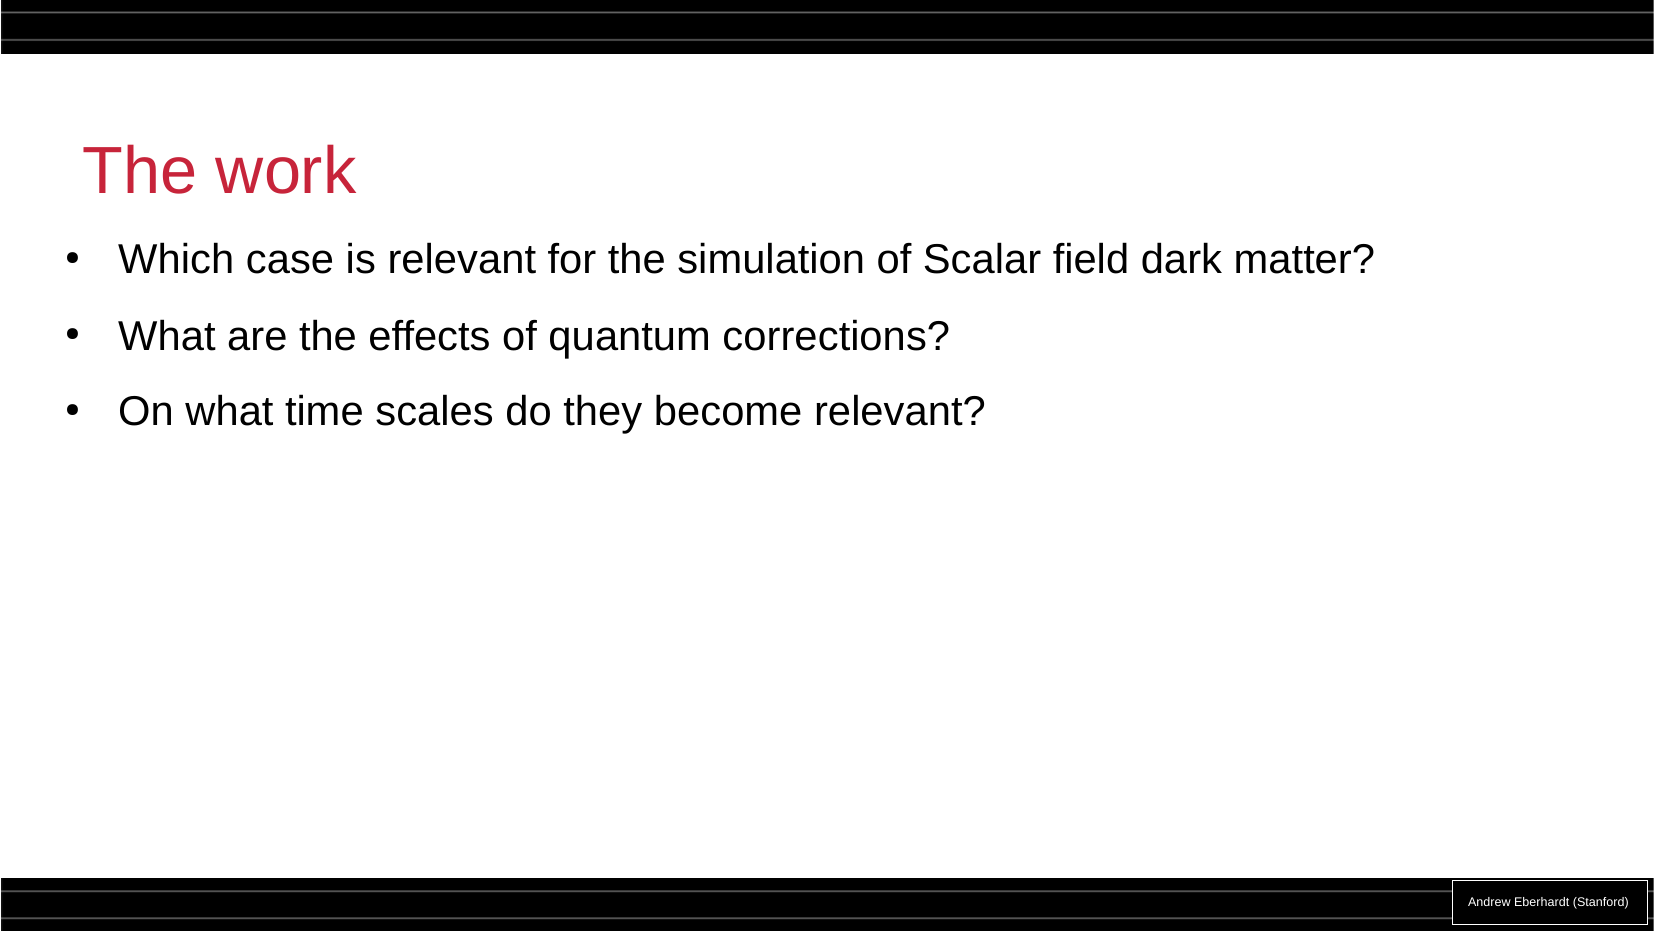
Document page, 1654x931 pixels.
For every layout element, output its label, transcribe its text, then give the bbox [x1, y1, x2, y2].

picture [1, 878, 1654, 931]
picture [1, 0, 1654, 54]
title The work [82, 92, 1571, 236]
list Which case is relevant for the simulation of Scalar field dark matter? What are the effects of quantum corrections? On what time scales do they become relevant? [47, 236, 1591, 815]
text_box Andrew Eberhardt (Stanford) [1452, 880, 1648, 925]
